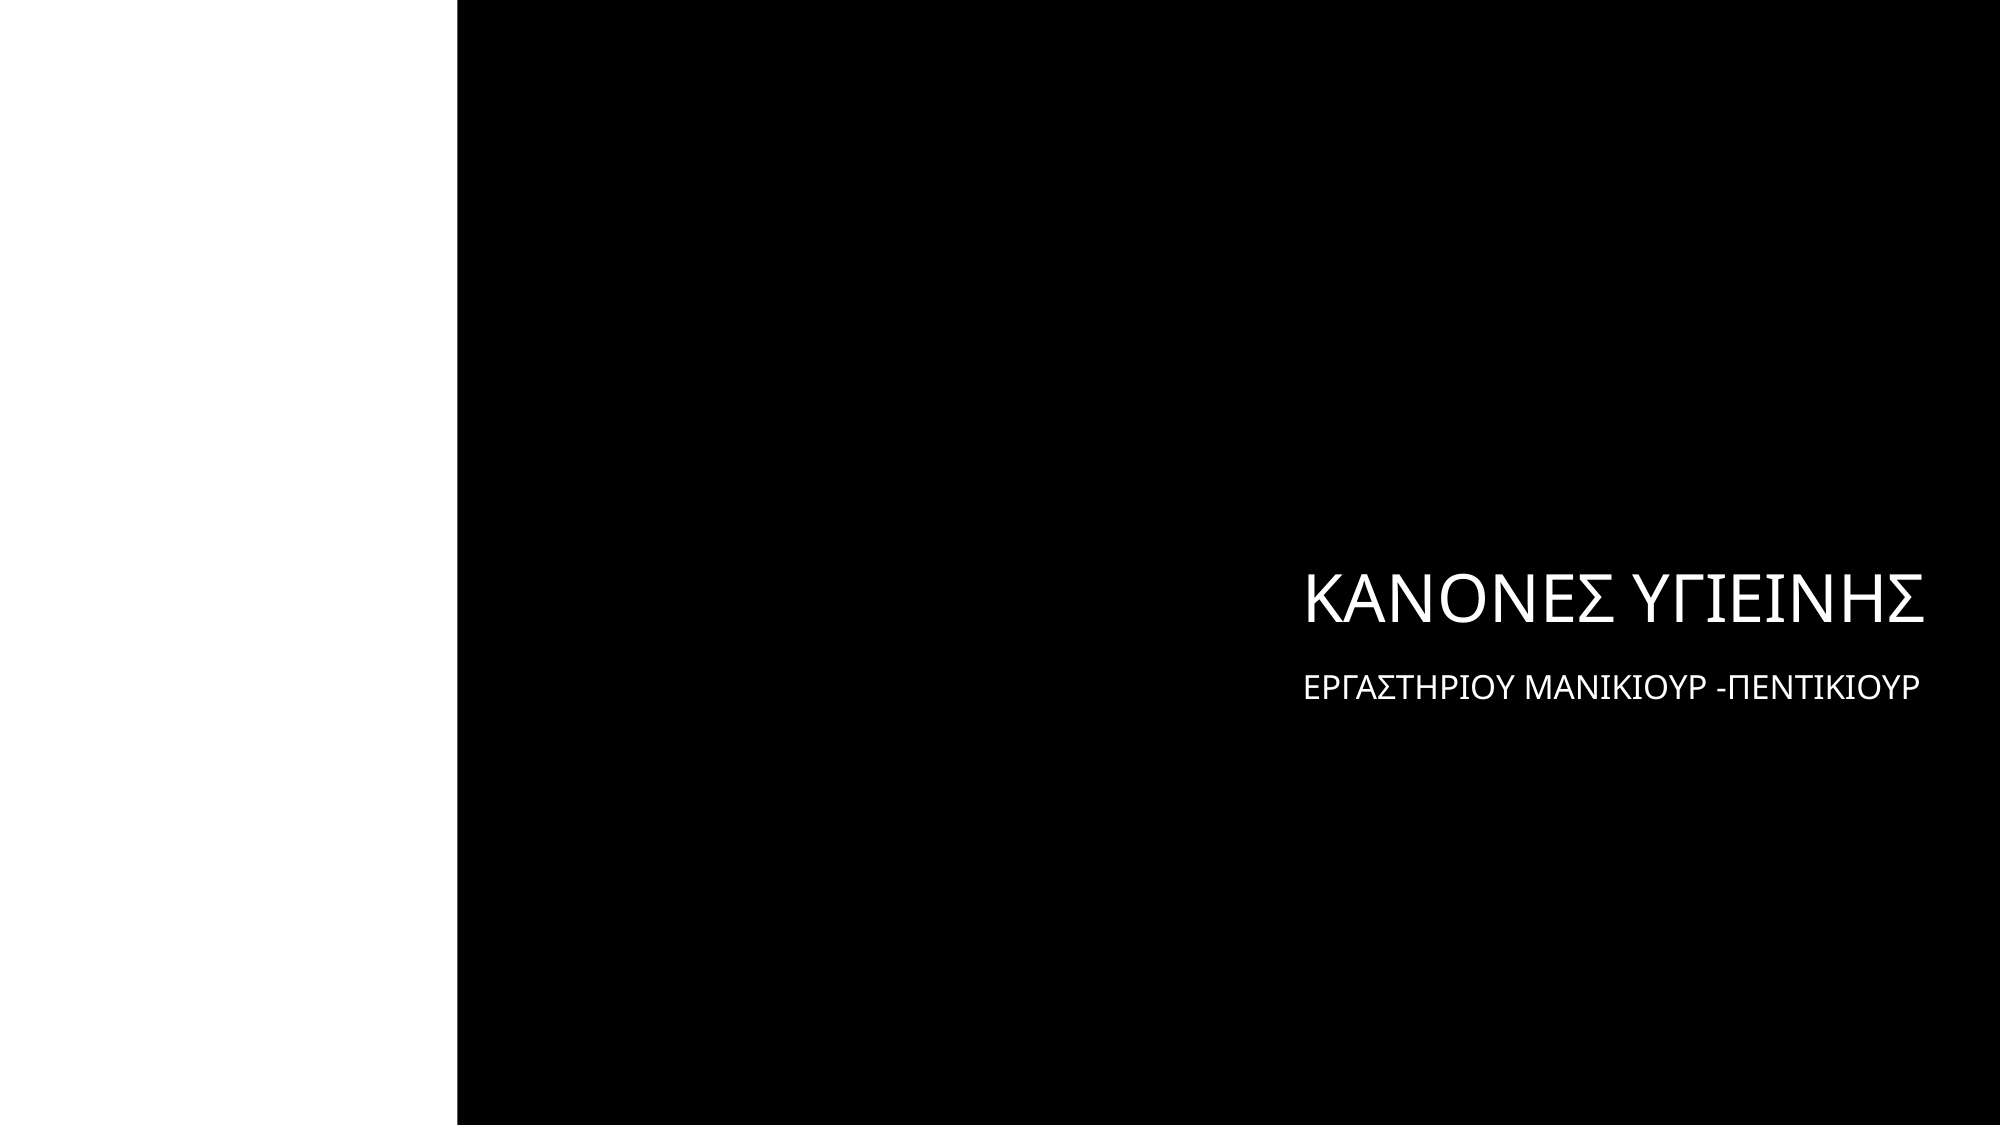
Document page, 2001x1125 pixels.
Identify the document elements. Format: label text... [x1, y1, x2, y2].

subtitle ΕΡΓΑΣΤΗΡΙΟΥ ΜΑΝΙΚΙΟΥΡ -ΠΕΝΤΙΚΙΟΥΡ [1287, 651, 1948, 746]
picture [0, 0, 457, 1125]
text_box [457, 0, 2000, 1125]
title ΚΑΝΟΝΕΣ ΥΓΙΕΙΝΗΣ [1287, 492, 1948, 645]
